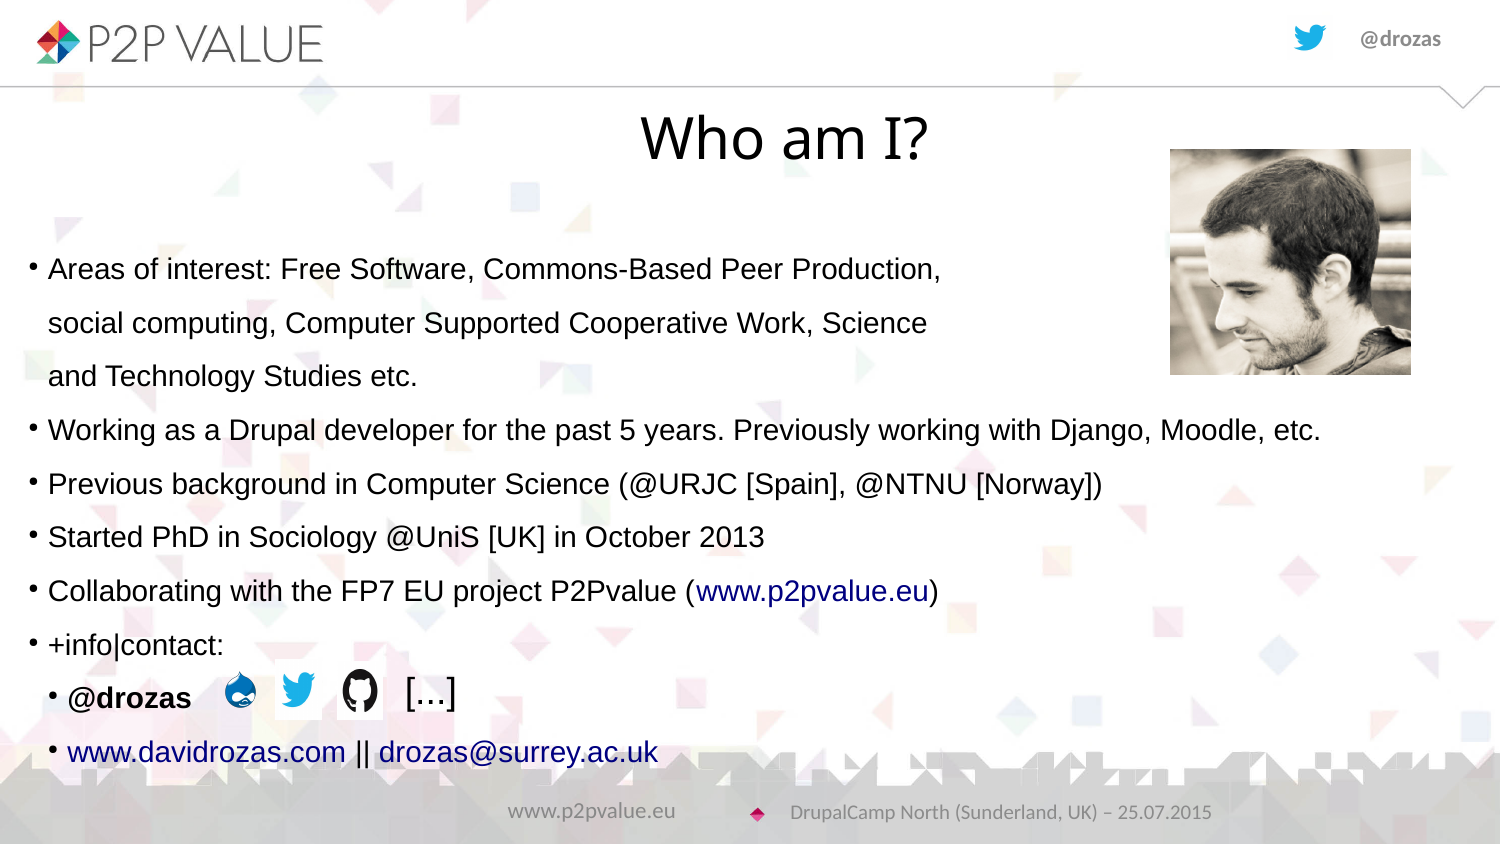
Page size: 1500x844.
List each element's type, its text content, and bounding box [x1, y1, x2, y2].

picture [337, 661, 383, 721]
text_box DrupalCamp North (Sunderland, UK) – 25.07.2015 [777, 788, 1470, 834]
text_box www.p2pvalue.eu [501, 789, 720, 829]
subtitle Areas of interest: Free Software, Commons-Based Peer Production, social computing, Computer Supported Cooperative Work, Science and Technology Studies etc. Working as a Drupal developer for the past 5 years. Previously working with Django, Moodle, etc. Previous background in Computer Science (@URJC [Spain], @NTNU [Norway]) Started PhD in Sociology @UniS [UK] in October 2013 Collaborating with the FP7 EU project P2Pvalue (www.p2pvalue.eu) +info|contact: @drozas www.davidrozas.com || drozas@surrey.ac.uk [15, 225, 1500, 781]
picture [225, 671, 256, 709]
text_box @drozas [1317, 15, 1456, 61]
picture [275, 659, 322, 720]
text_box [...] [390, 663, 481, 721]
picture [0, 0, 1500, 844]
title Who am I? [324, 92, 1246, 181]
